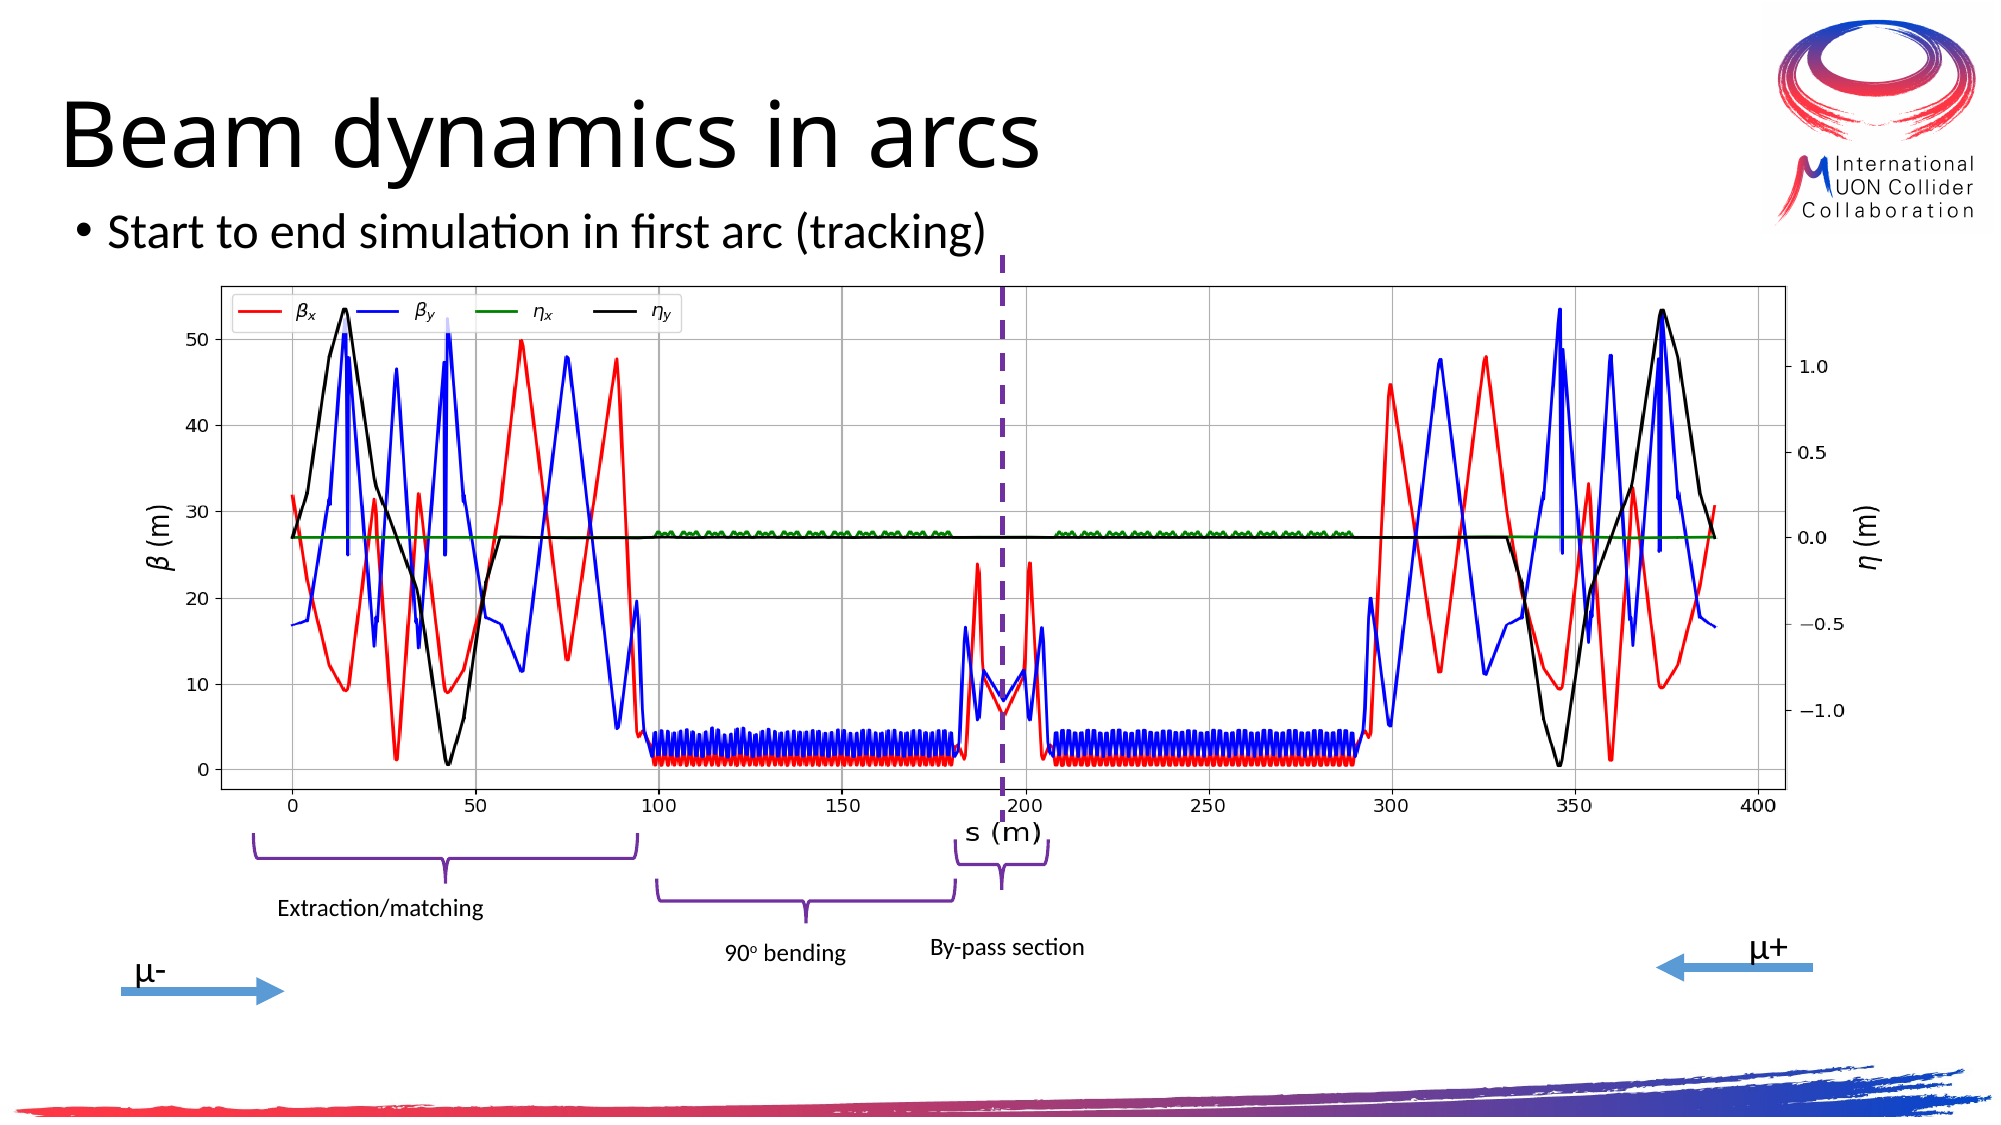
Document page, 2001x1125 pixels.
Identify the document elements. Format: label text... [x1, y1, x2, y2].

picture [124, 268, 1907, 863]
text_box Extraction/matching [262, 883, 525, 929]
text_box By-pass section [915, 923, 1117, 969]
picture [0, 1058, 2000, 1117]
text_box 90o bending [709, 928, 885, 974]
picture [1762, 2, 1994, 234]
title Beam dynamics in arcs [43, 20, 1735, 255]
list Start to end simulation in first arc (tracking) [60, 197, 1325, 267]
text_box µ+ [1734, 914, 1830, 975]
text_box µ- [119, 937, 216, 998]
